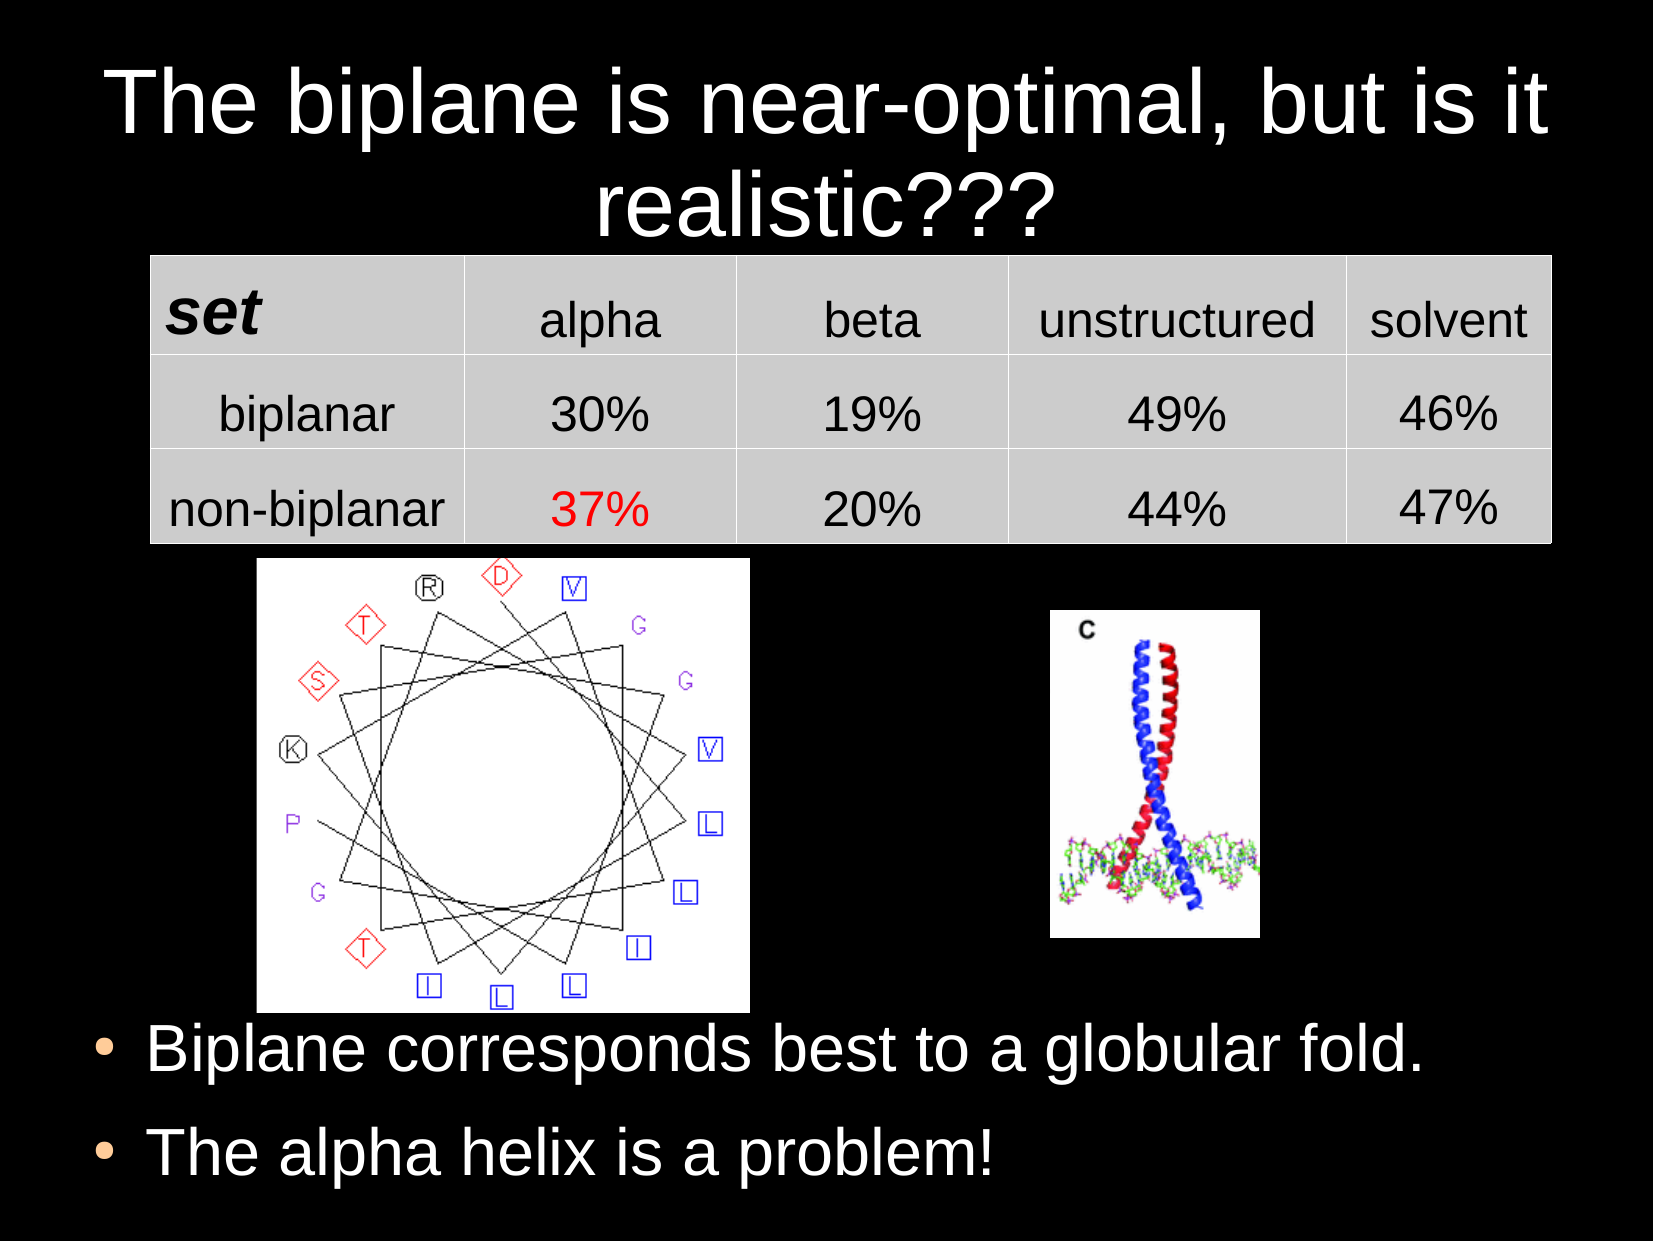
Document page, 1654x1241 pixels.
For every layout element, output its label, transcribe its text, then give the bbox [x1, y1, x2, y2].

picture [1050, 610, 1260, 938]
table_header solvent [1347, 256, 1551, 354]
table_header beta [737, 256, 1008, 354]
table_cell biplanar [151, 355, 464, 448]
table_cell 30% [465, 355, 736, 448]
title The biplane is near-optimal, but is it realistic??? [82, 50, 1571, 256]
table_cell 44% [1009, 449, 1346, 543]
table_cell 37% [465, 449, 736, 543]
table_cell 19% [737, 355, 1008, 448]
list Biplane corresponds best to a globular fold. The alpha helix is a problem! [75, 1010, 1563, 1190]
table_cell 20% [737, 449, 1008, 543]
table_header alpha [465, 256, 736, 354]
table_cell 47% [1347, 449, 1551, 543]
table_header unstructured [1009, 256, 1346, 354]
table_cell 46% [1347, 355, 1551, 448]
table_header set [151, 256, 464, 354]
table_cell non-biplanar [151, 449, 464, 543]
picture [256, 558, 751, 1013]
table_cell 49% [1009, 355, 1346, 448]
